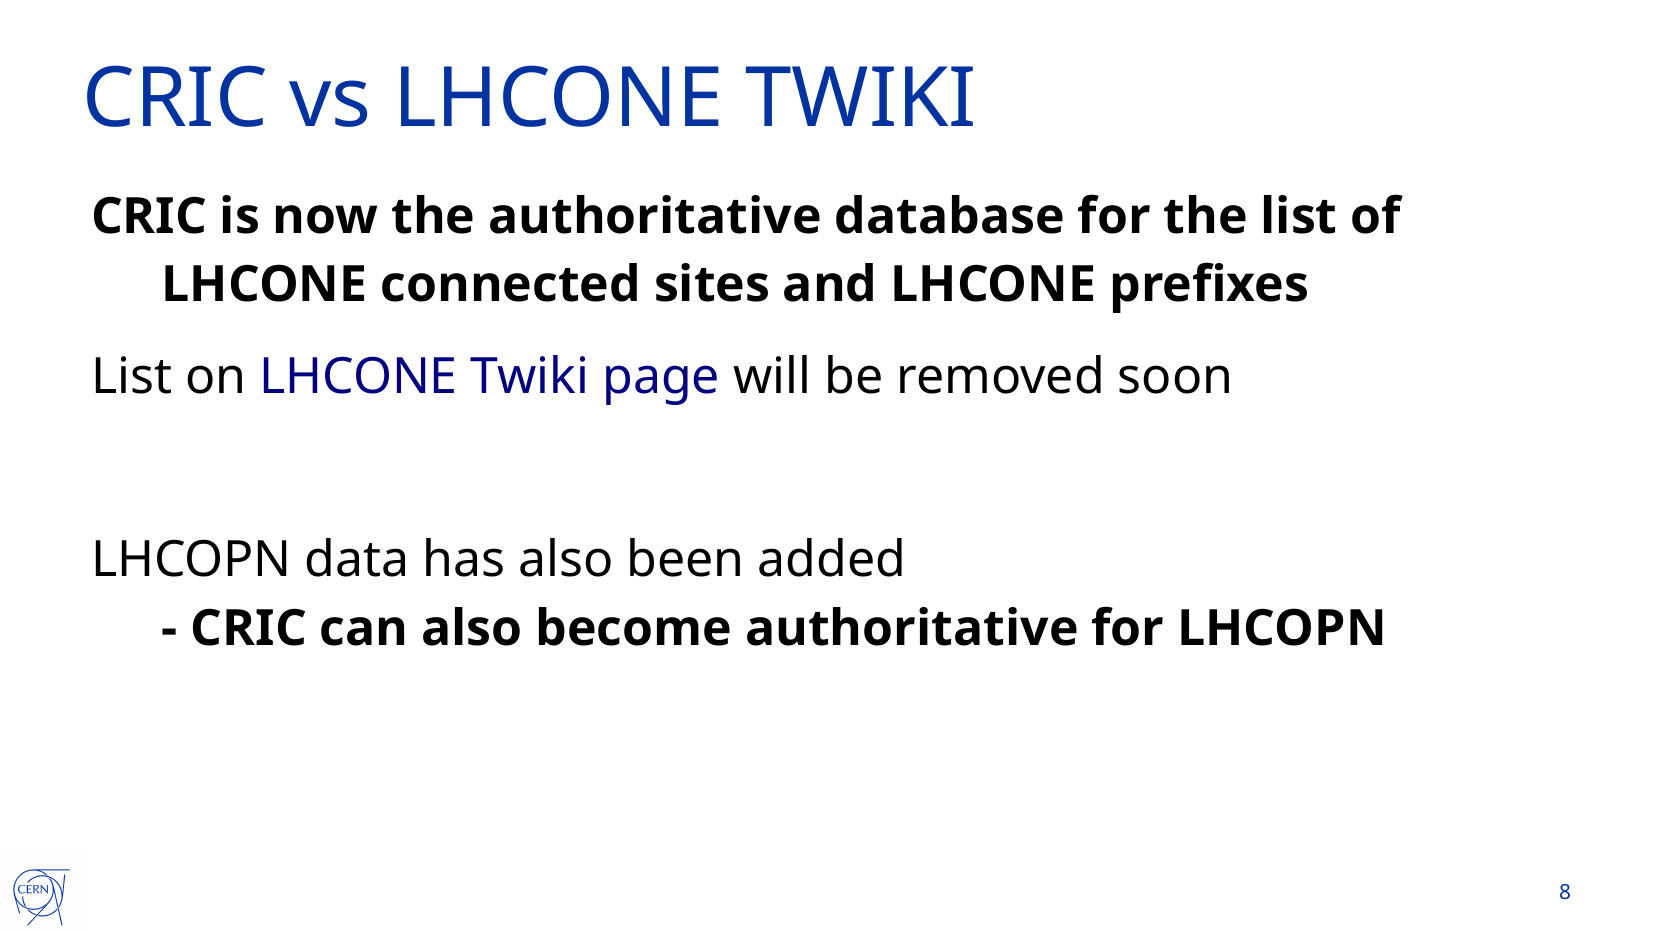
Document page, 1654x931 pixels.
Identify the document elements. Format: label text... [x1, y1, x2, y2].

picture [0, 850, 76, 931]
title CRIC vs LHCONE TWIKI [82, 37, 1571, 172]
text_box CRIC is now the authoritative database for the list of LHCONE connected sites and LHCONE prefixes List on LHCONE Twiki page will be removed soon LHCOPN data has also been added - CRIC can also become authoritative for LHCOPN [76, 172, 1601, 931]
